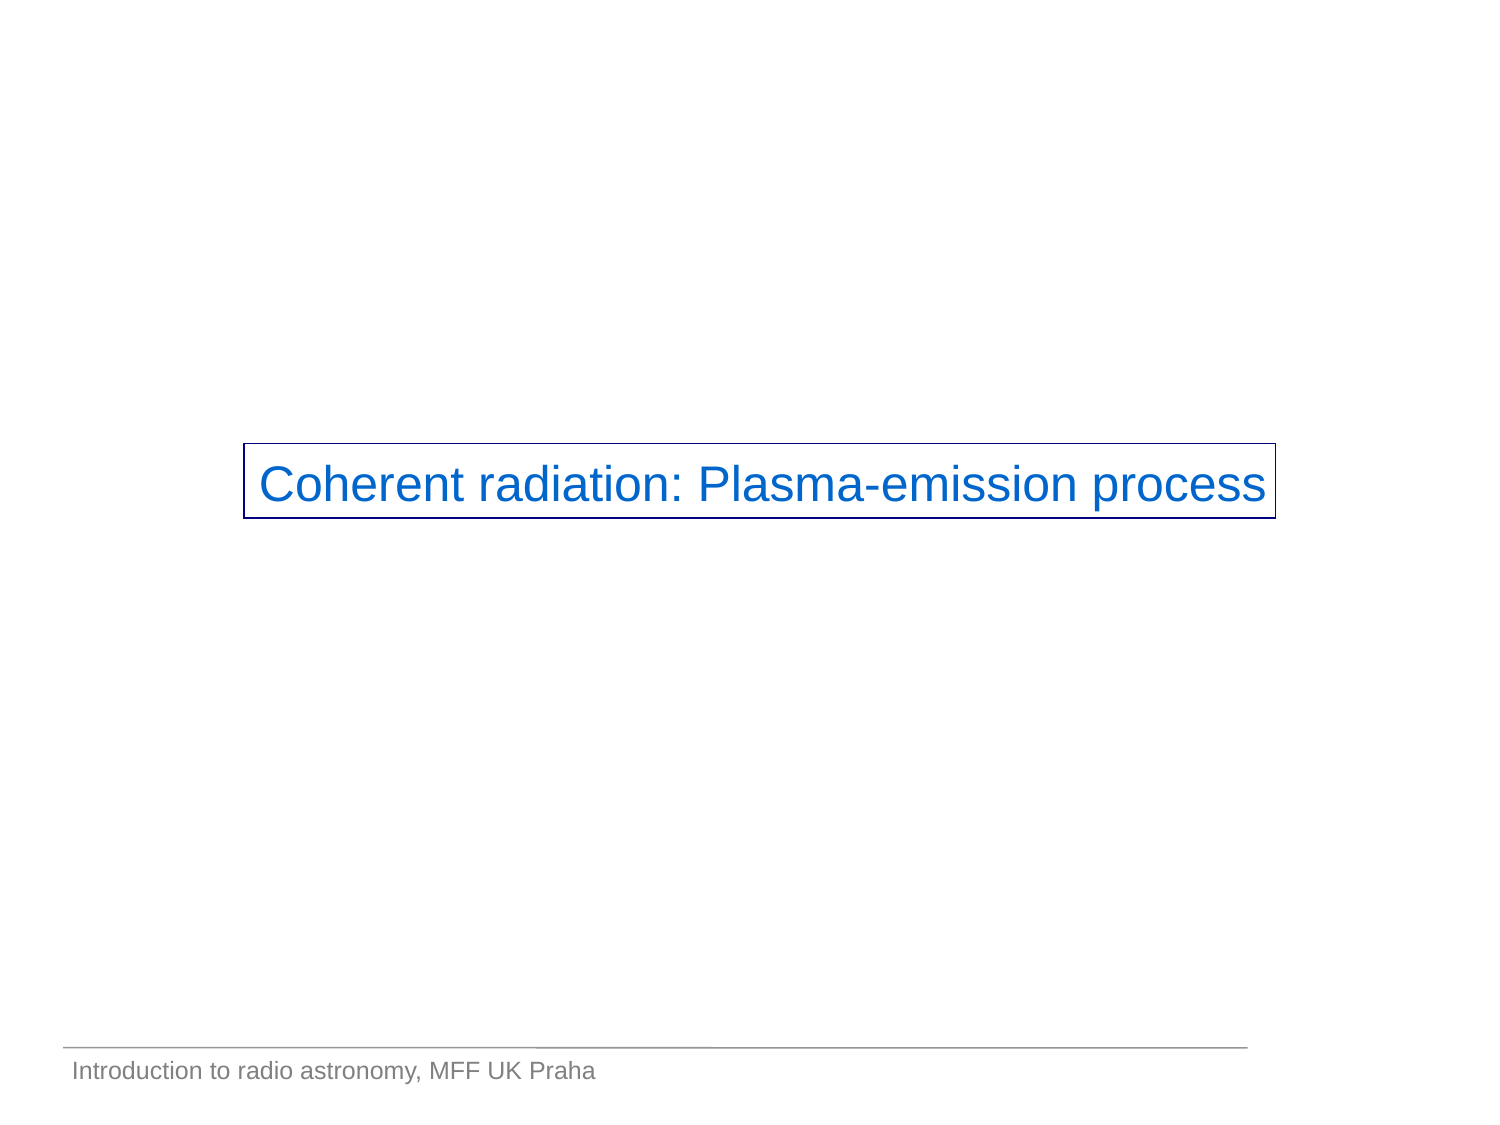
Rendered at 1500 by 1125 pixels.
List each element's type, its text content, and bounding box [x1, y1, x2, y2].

text_box Coherent radiation: Plasma-emission process [244, 443, 1276, 518]
